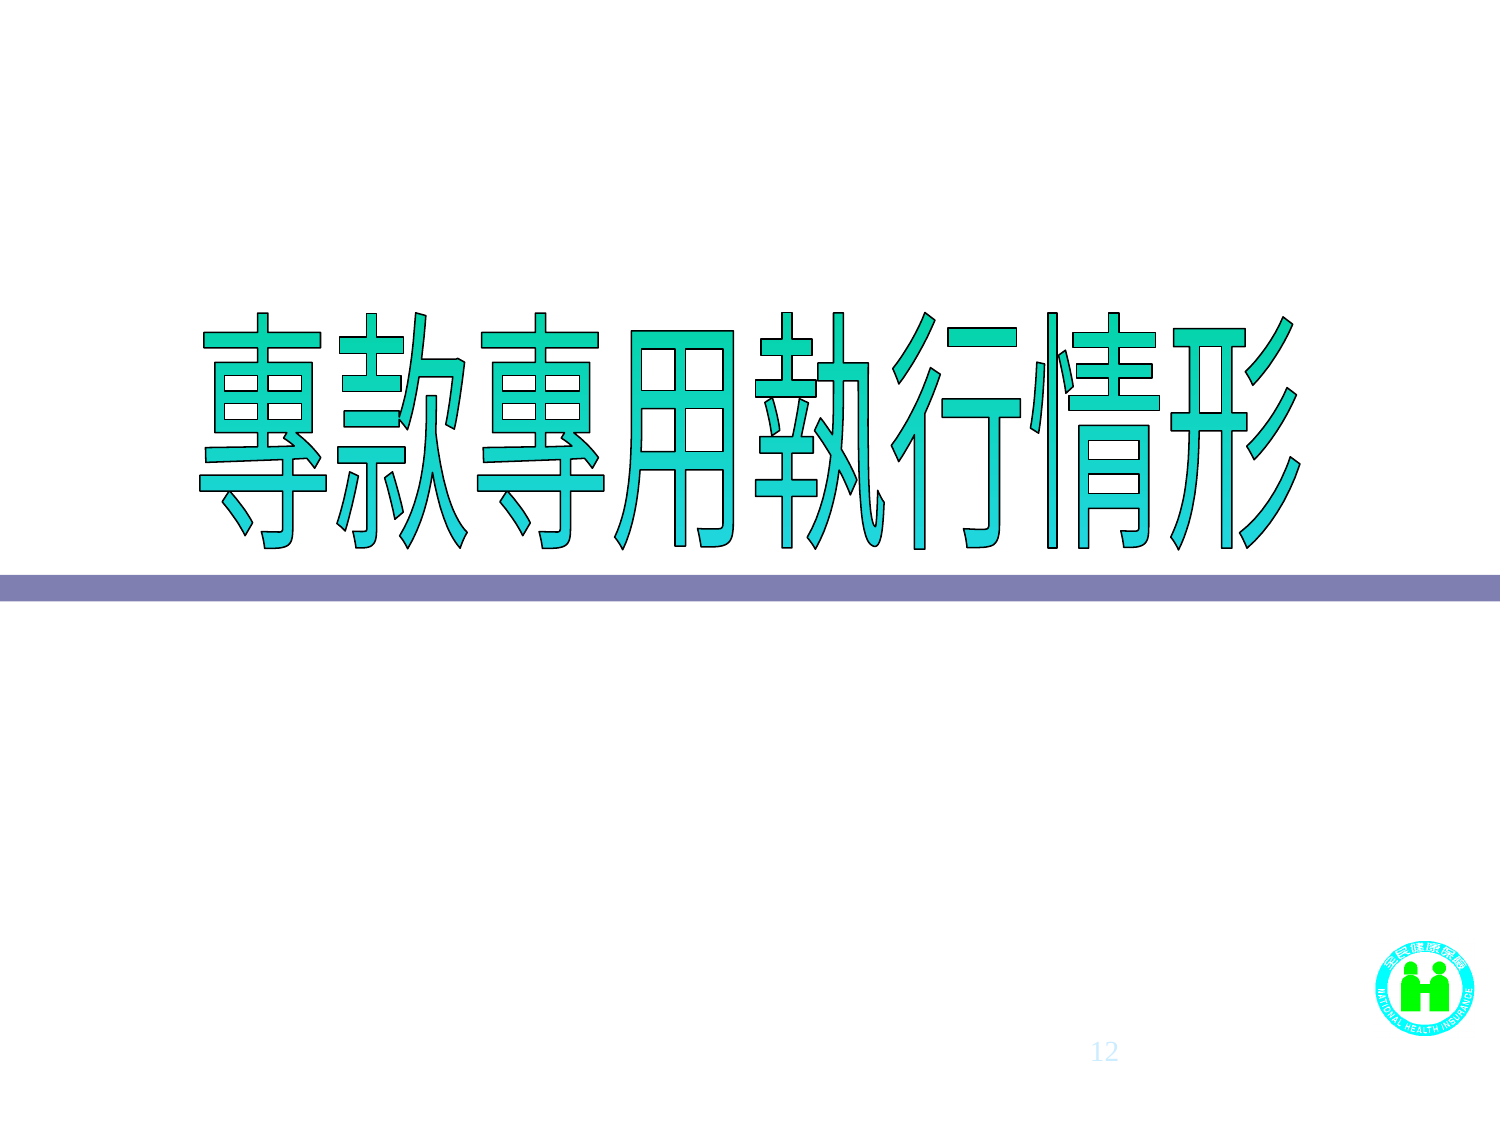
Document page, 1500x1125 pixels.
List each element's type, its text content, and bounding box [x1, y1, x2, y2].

text_box 專款專用執行情形 [384, 471, 404, 520]
text_box 專款專用執行情形 [1030, 362, 1045, 434]
text_box 專款專用執行情形 [1068, 312, 1160, 411]
text_box 專款專用執行情形 [1246, 387, 1297, 460]
text_box 專款專用執行情形 [339, 313, 404, 392]
text_box 專款專用執行情形 [399, 395, 468, 549]
text_box 專款專用執行情形 [755, 312, 885, 550]
text_box 專款專用執行情形 [1245, 316, 1293, 386]
text_box 專款專用執行情形 [1239, 456, 1300, 549]
text_box [1074, 1025, 1388, 1101]
text_box 專款專用執行情形 [614, 330, 734, 550]
text_box 專款專用執行情形 [199, 313, 327, 549]
text_box 專款專用執行情形 [477, 313, 604, 549]
text_box 專款專用執行情形 [336, 471, 359, 532]
text_box 專款專用執行情形 [892, 312, 935, 384]
text_box 專款專用執行情形 [1170, 328, 1247, 550]
text_box 專款專用執行情形 [1047, 312, 1074, 549]
text_box 專款專用執行情形 [344, 312, 465, 430]
text_box 專款專用執行情形 [942, 398, 1021, 548]
text_box 專款專用執行情形 [948, 328, 1017, 347]
text_box 專款專用執行情形 [337, 446, 406, 548]
text_box 專款專用執行情形 [1078, 425, 1149, 549]
text_box 專款專用執行情形 [891, 367, 941, 550]
